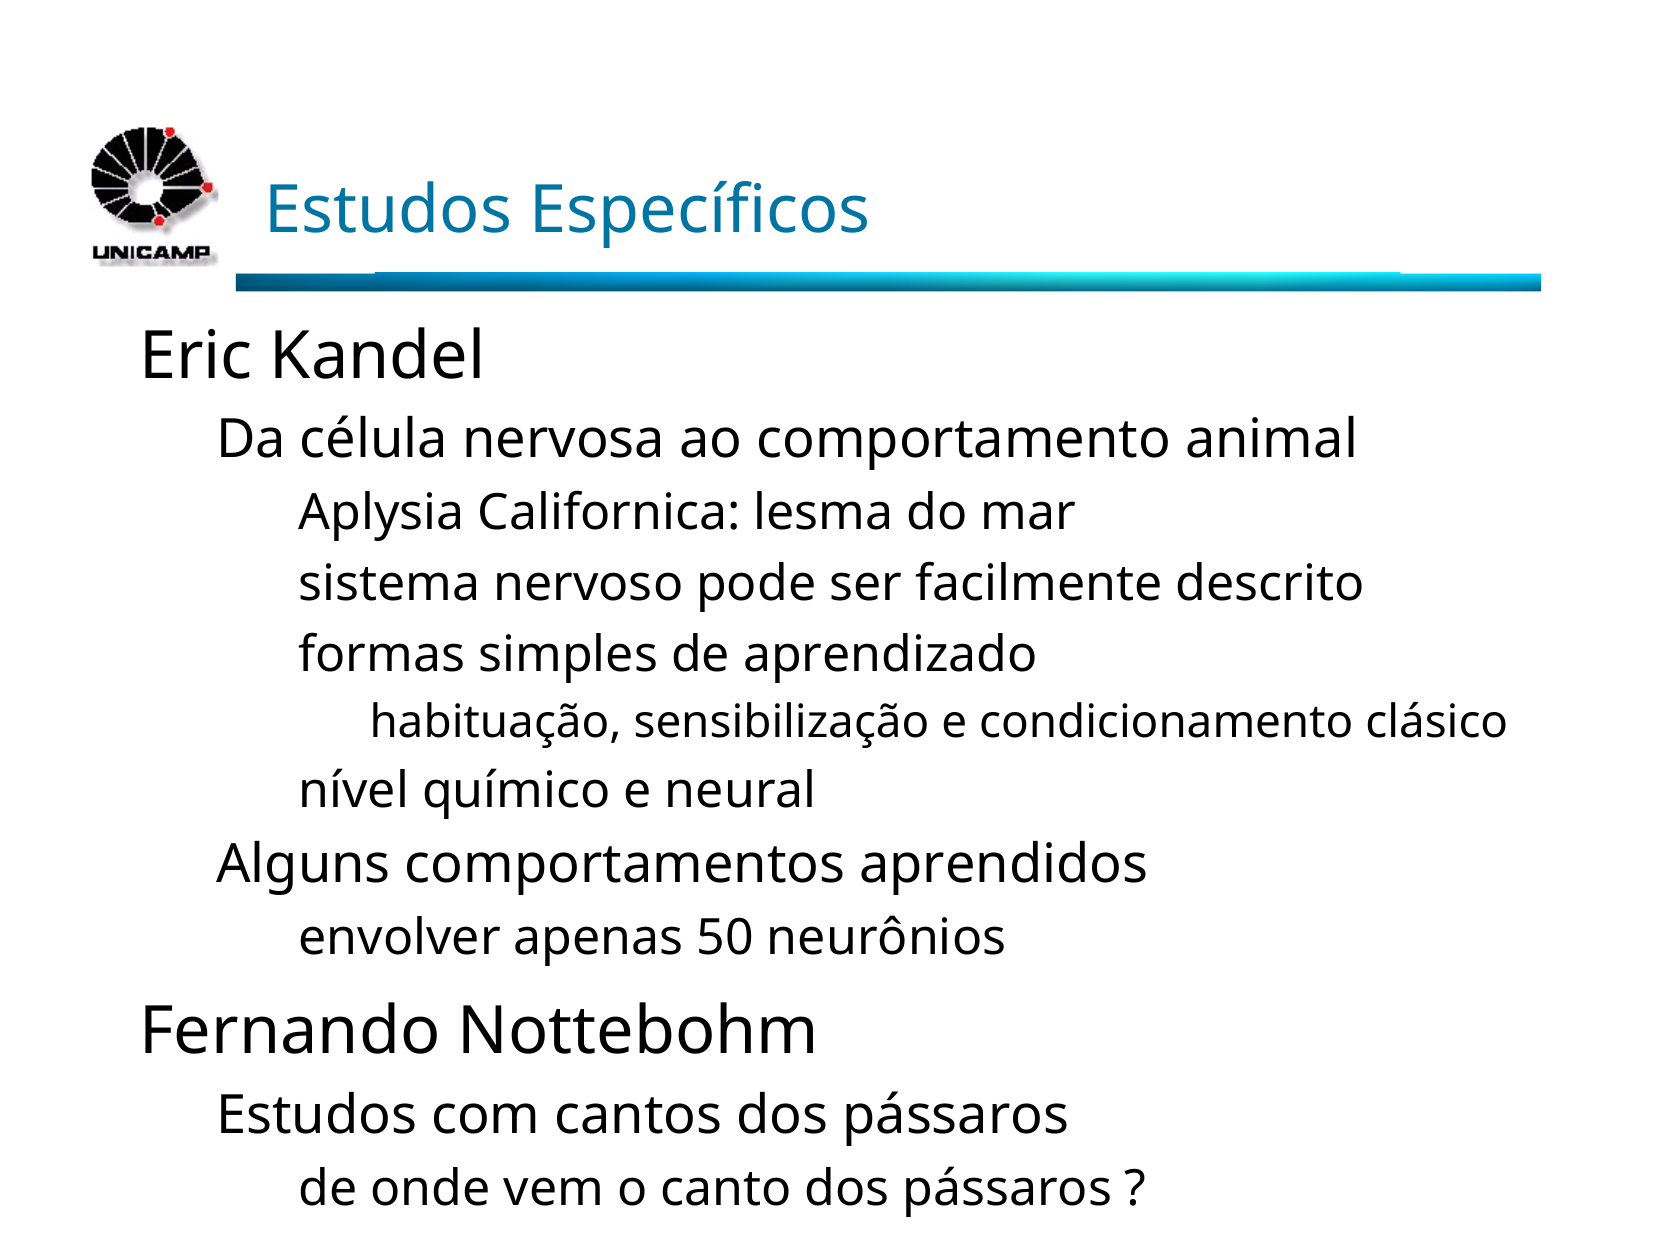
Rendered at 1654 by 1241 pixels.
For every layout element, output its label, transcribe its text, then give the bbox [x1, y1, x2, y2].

picture [125, 272, 1654, 295]
title Estudos Específicos [264, 42, 1534, 250]
list Eric Kandel Da célula nervosa ao comportamento animal Aplysia Californica: lesma do mar sistema nervoso pode ser facilmente descrito formas simples de aprendizado habituação, sensibilização e condicionamento clásico nível químico e neural Alguns comportamentos aprendidos envolver apenas 50 neurônios Fernando Nottebohm Estudos com cantos dos pássaros de onde vem o canto dos pássaros ? [121, 309, 1534, 1182]
